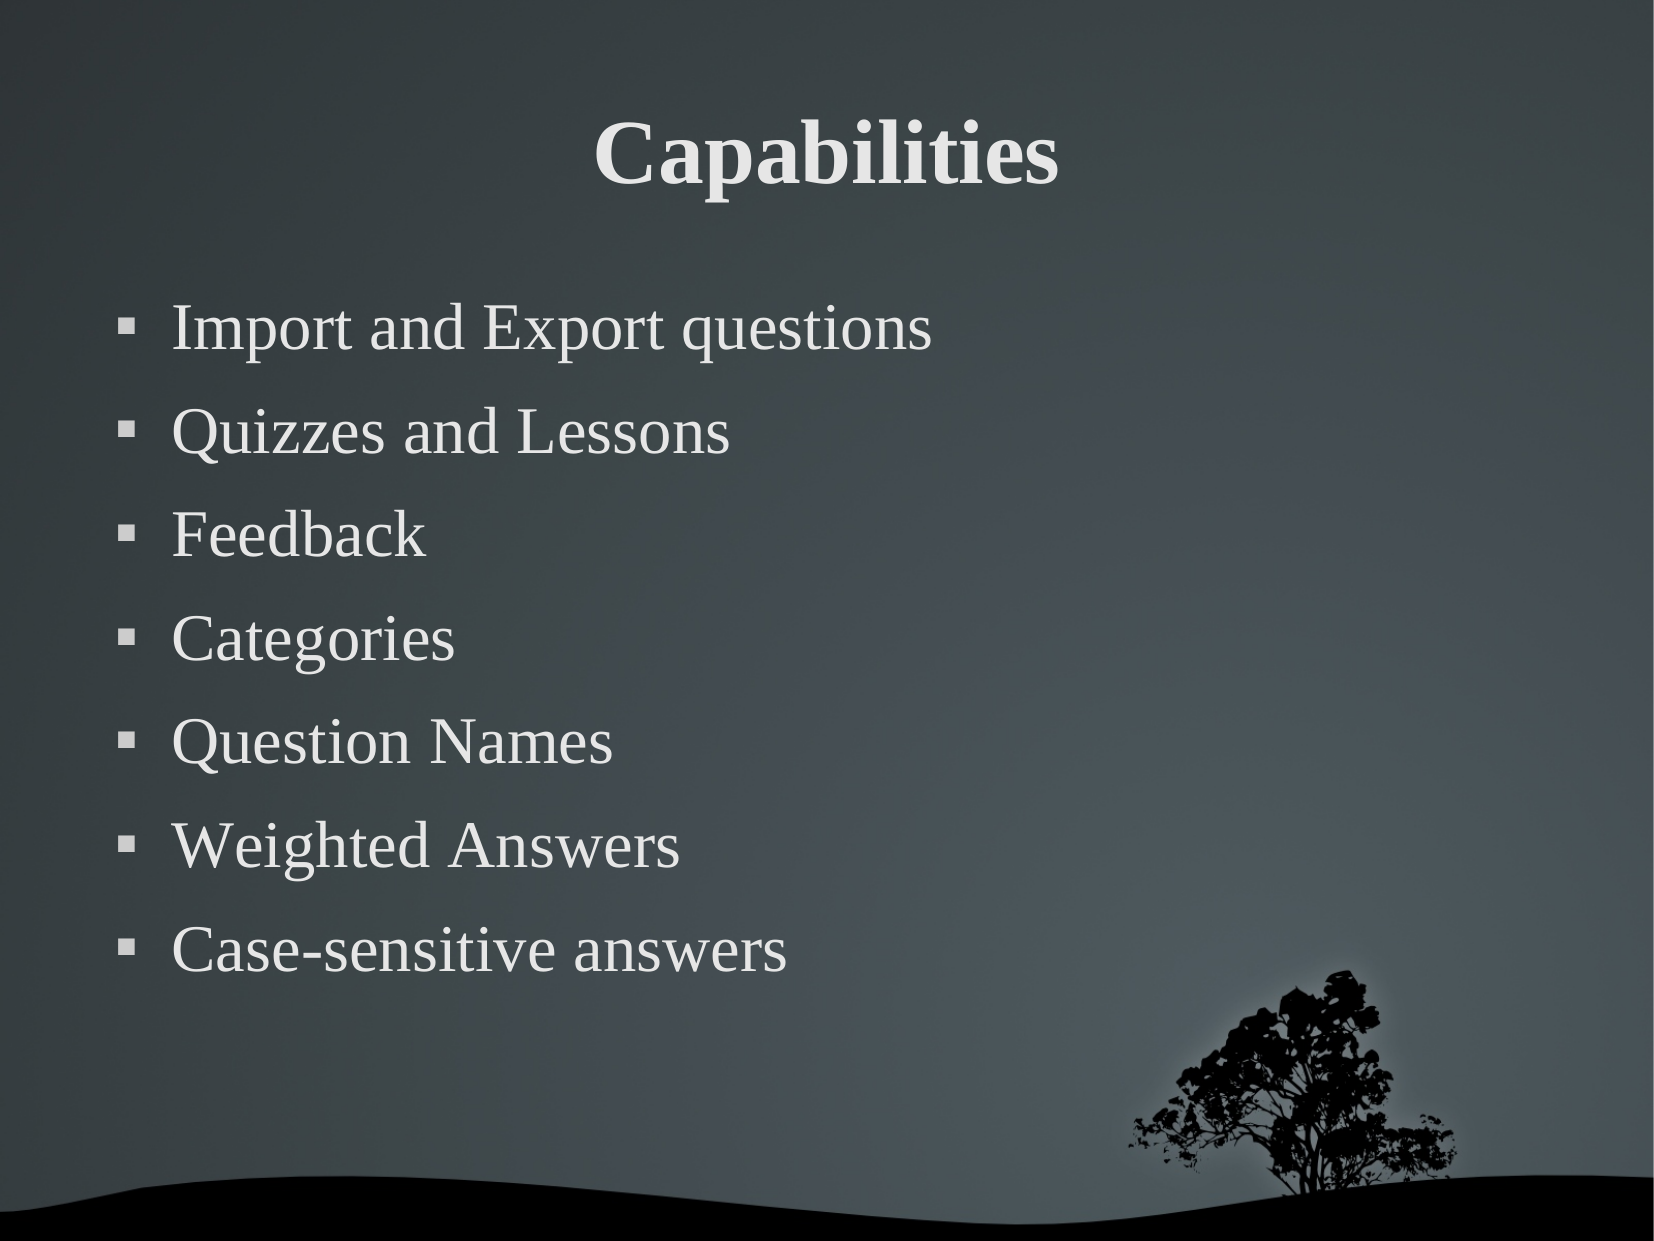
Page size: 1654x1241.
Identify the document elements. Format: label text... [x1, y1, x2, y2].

title Capabilities [82, 56, 1571, 250]
picture [0, 0, 1654, 1241]
list Import and Export questions Quizzes and Lessons Feedback Categories Question Names Weighted Answers Case-sensitive answers [82, 290, 1571, 1094]
